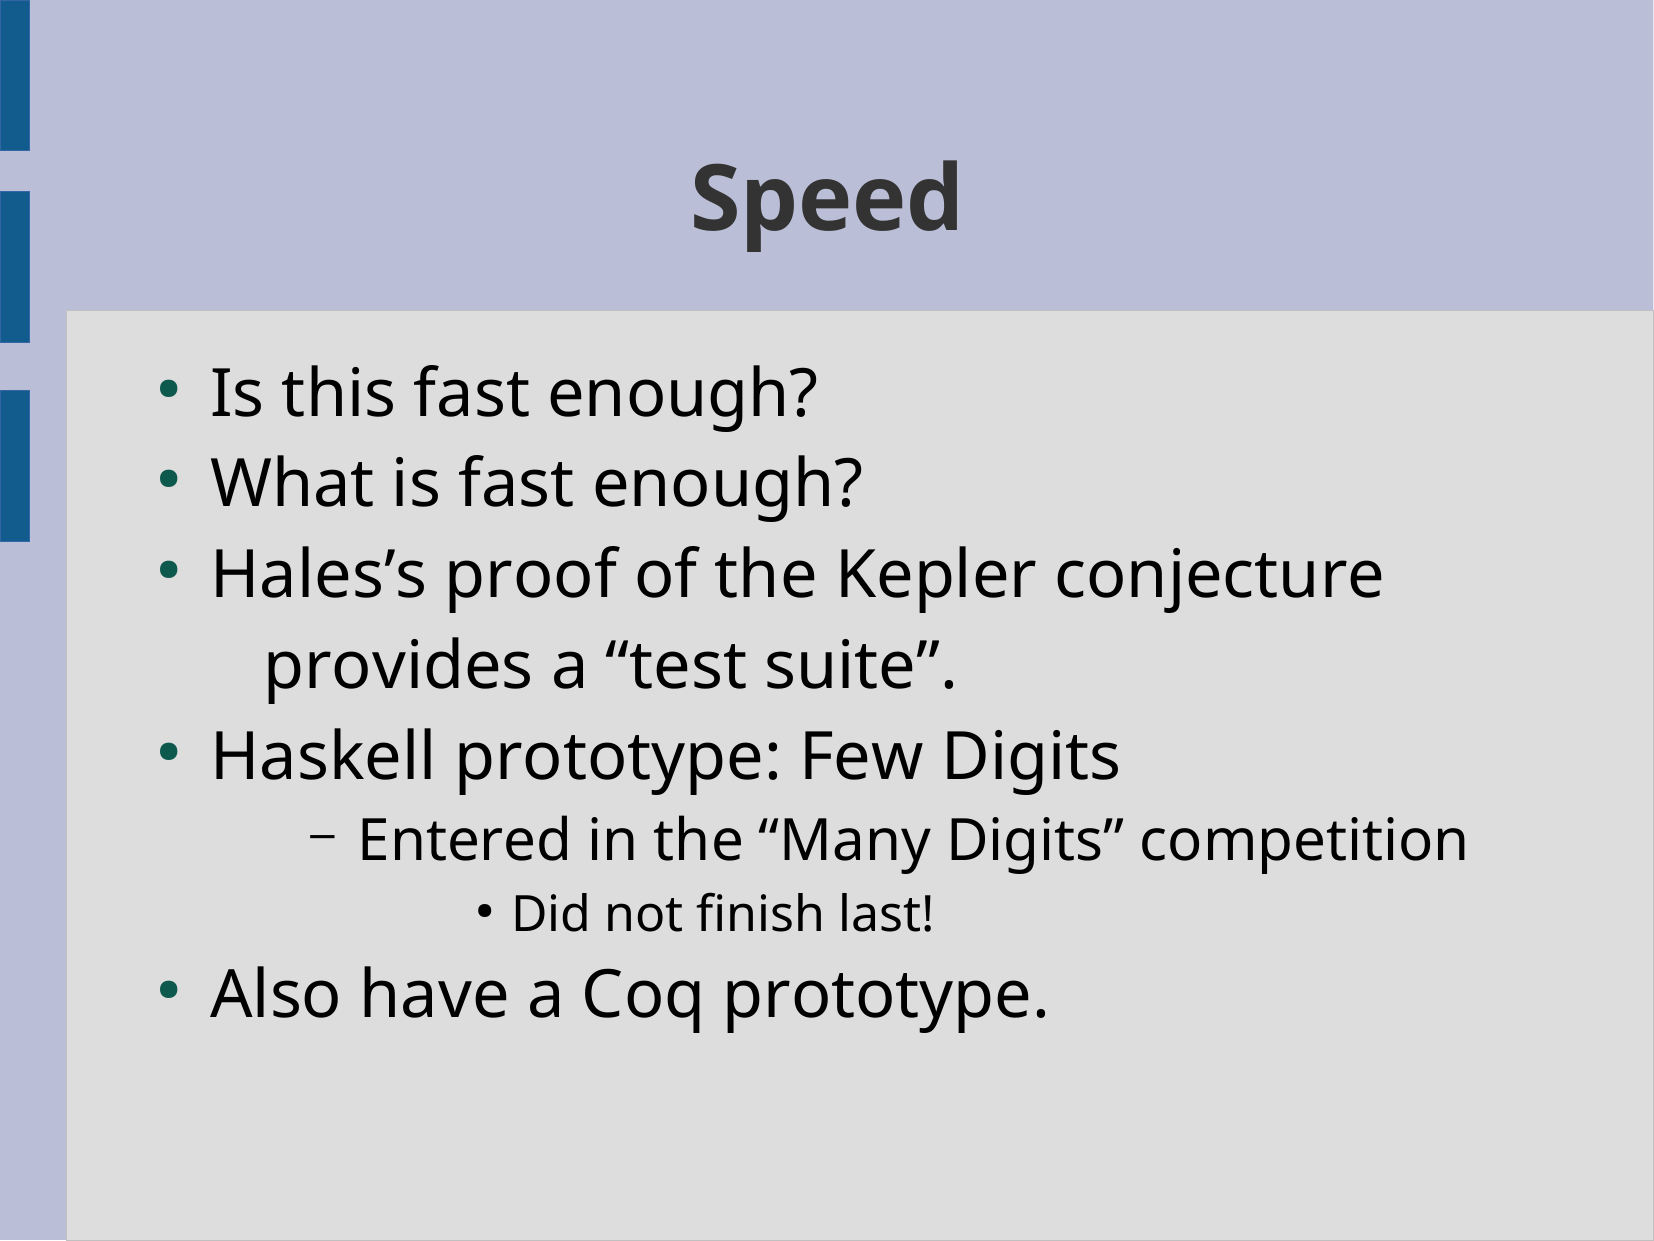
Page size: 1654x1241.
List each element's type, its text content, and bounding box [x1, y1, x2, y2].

title Speed [121, 91, 1534, 299]
list Is this fast enough? What is fast enough? Hales’s proof of the Kepler conjecture provides a “test suite”. Haskell prototype: Few Digits Entered in the “Many Digits” competition Did not finish last! Also have a Coq prototype. [121, 344, 1534, 1161]
